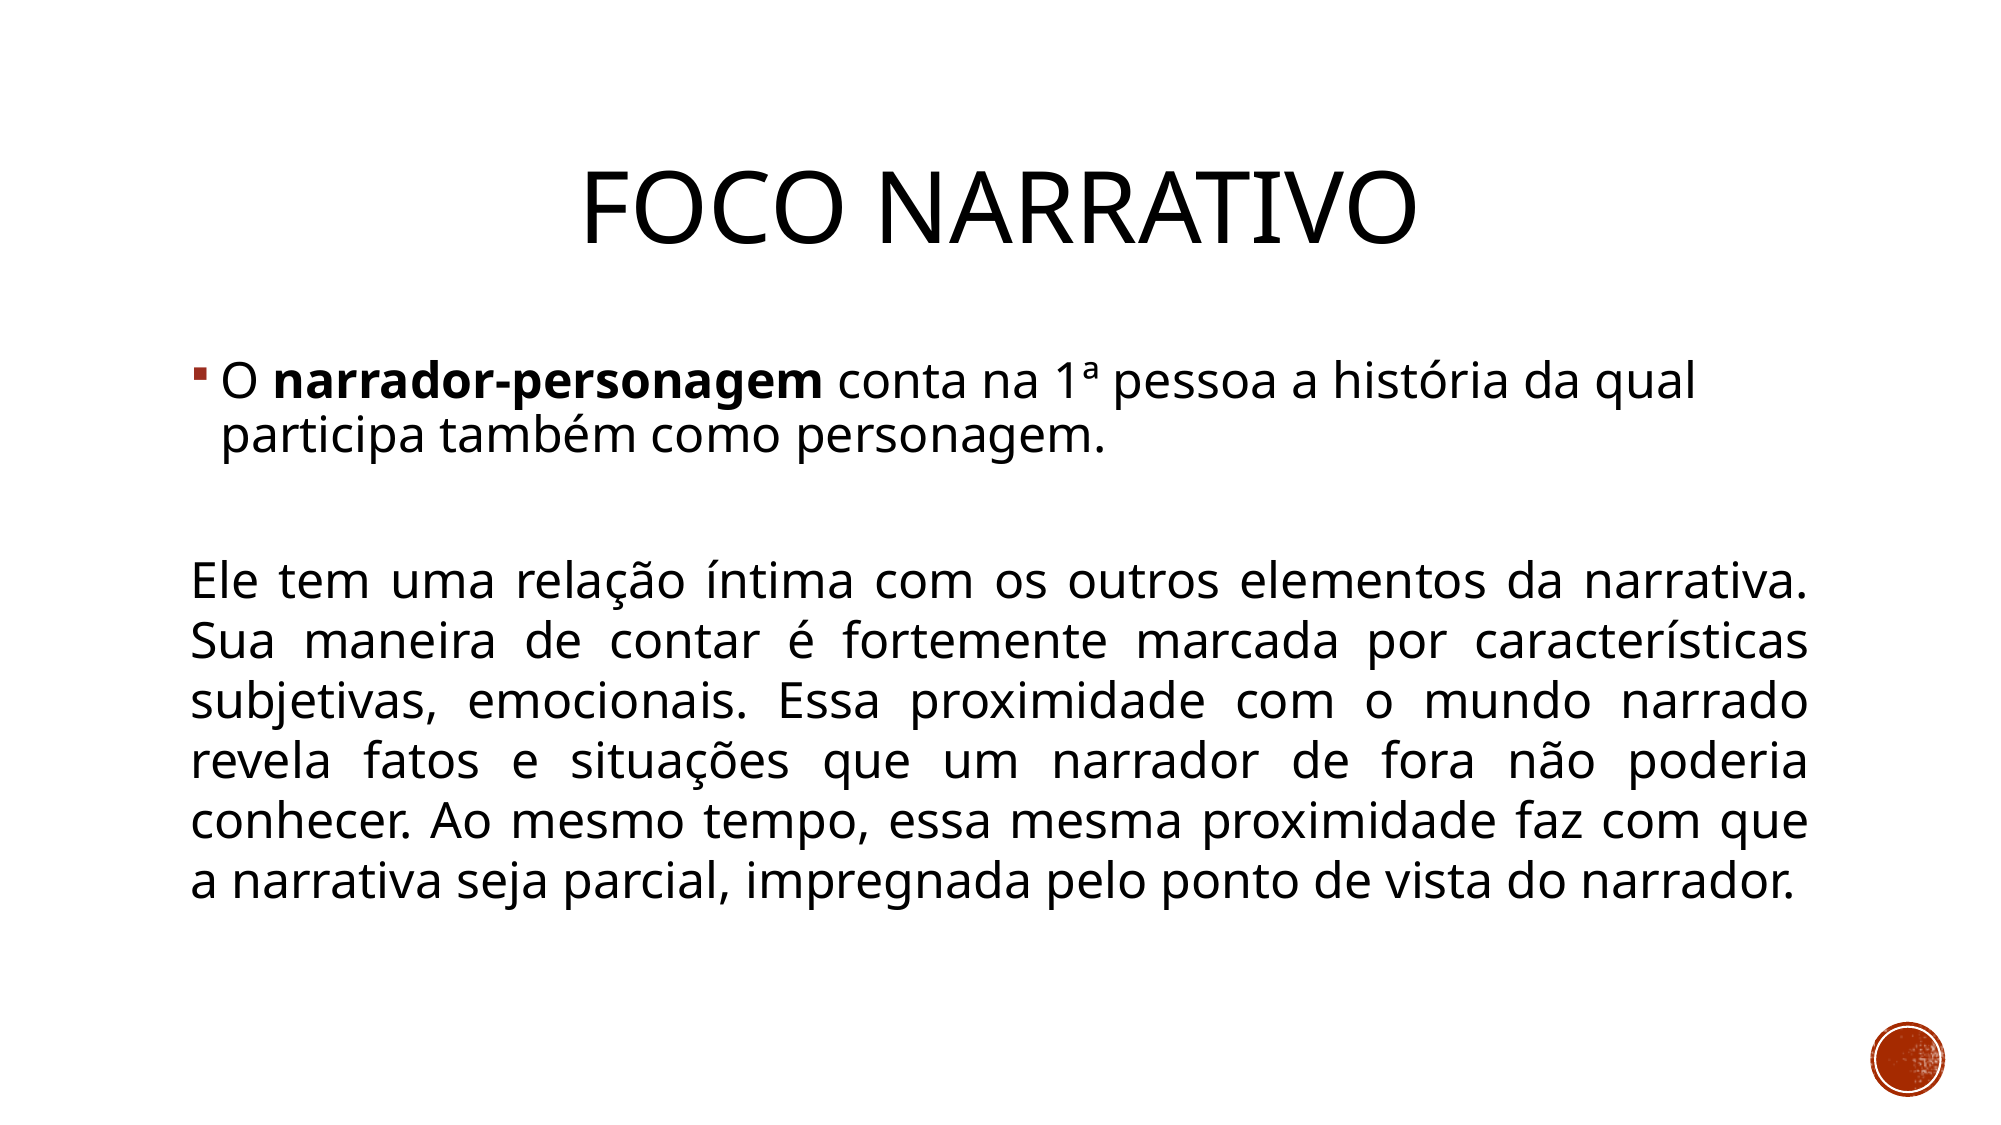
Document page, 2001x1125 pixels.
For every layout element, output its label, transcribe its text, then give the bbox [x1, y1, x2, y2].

list O narrador-personagem conta na 1ª pessoa a história da qual participa também como personagem. Ele tem uma relação íntima com os outros elementos da narrativa. Sua maneira de contar é fortemente marcada por características subjetivas, emocionais. Essa proximidade com o mundo narrado revela fatos e situações que um narrador de fora não poderia conhecer. Ao mesmo tempo, essa mesma proximidade faz com que a narrativa seja parcial, impregnada pelo ponto de vista do narrador. [175, 348, 1826, 1013]
title Foco narrativo [175, 79, 1826, 344]
picture [1870, 1021, 1946, 1097]
